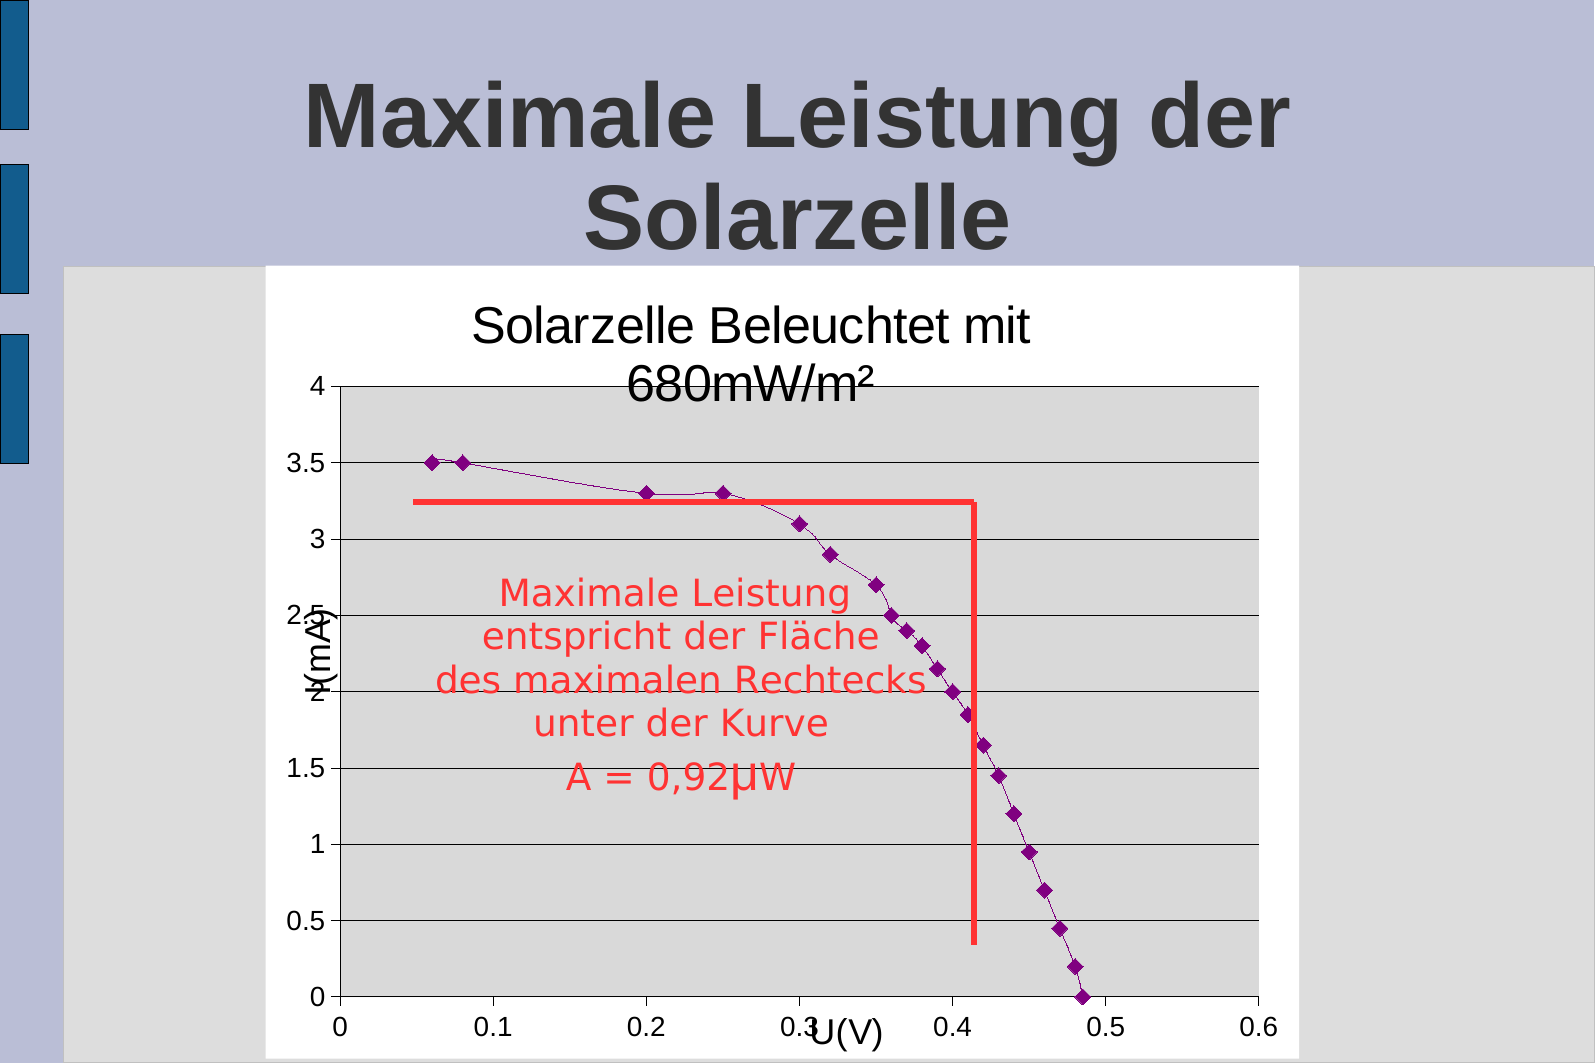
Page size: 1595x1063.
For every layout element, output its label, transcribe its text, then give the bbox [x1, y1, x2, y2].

chart [265, 265, 1300, 1063]
title Maximale Leistung der Solarzelle [117, 64, 1479, 270]
text_box Maximale Leistung entspricht der Fläche des maximalen Rechtecks unter der Kurve A = 0,92μW [417, 561, 945, 812]
